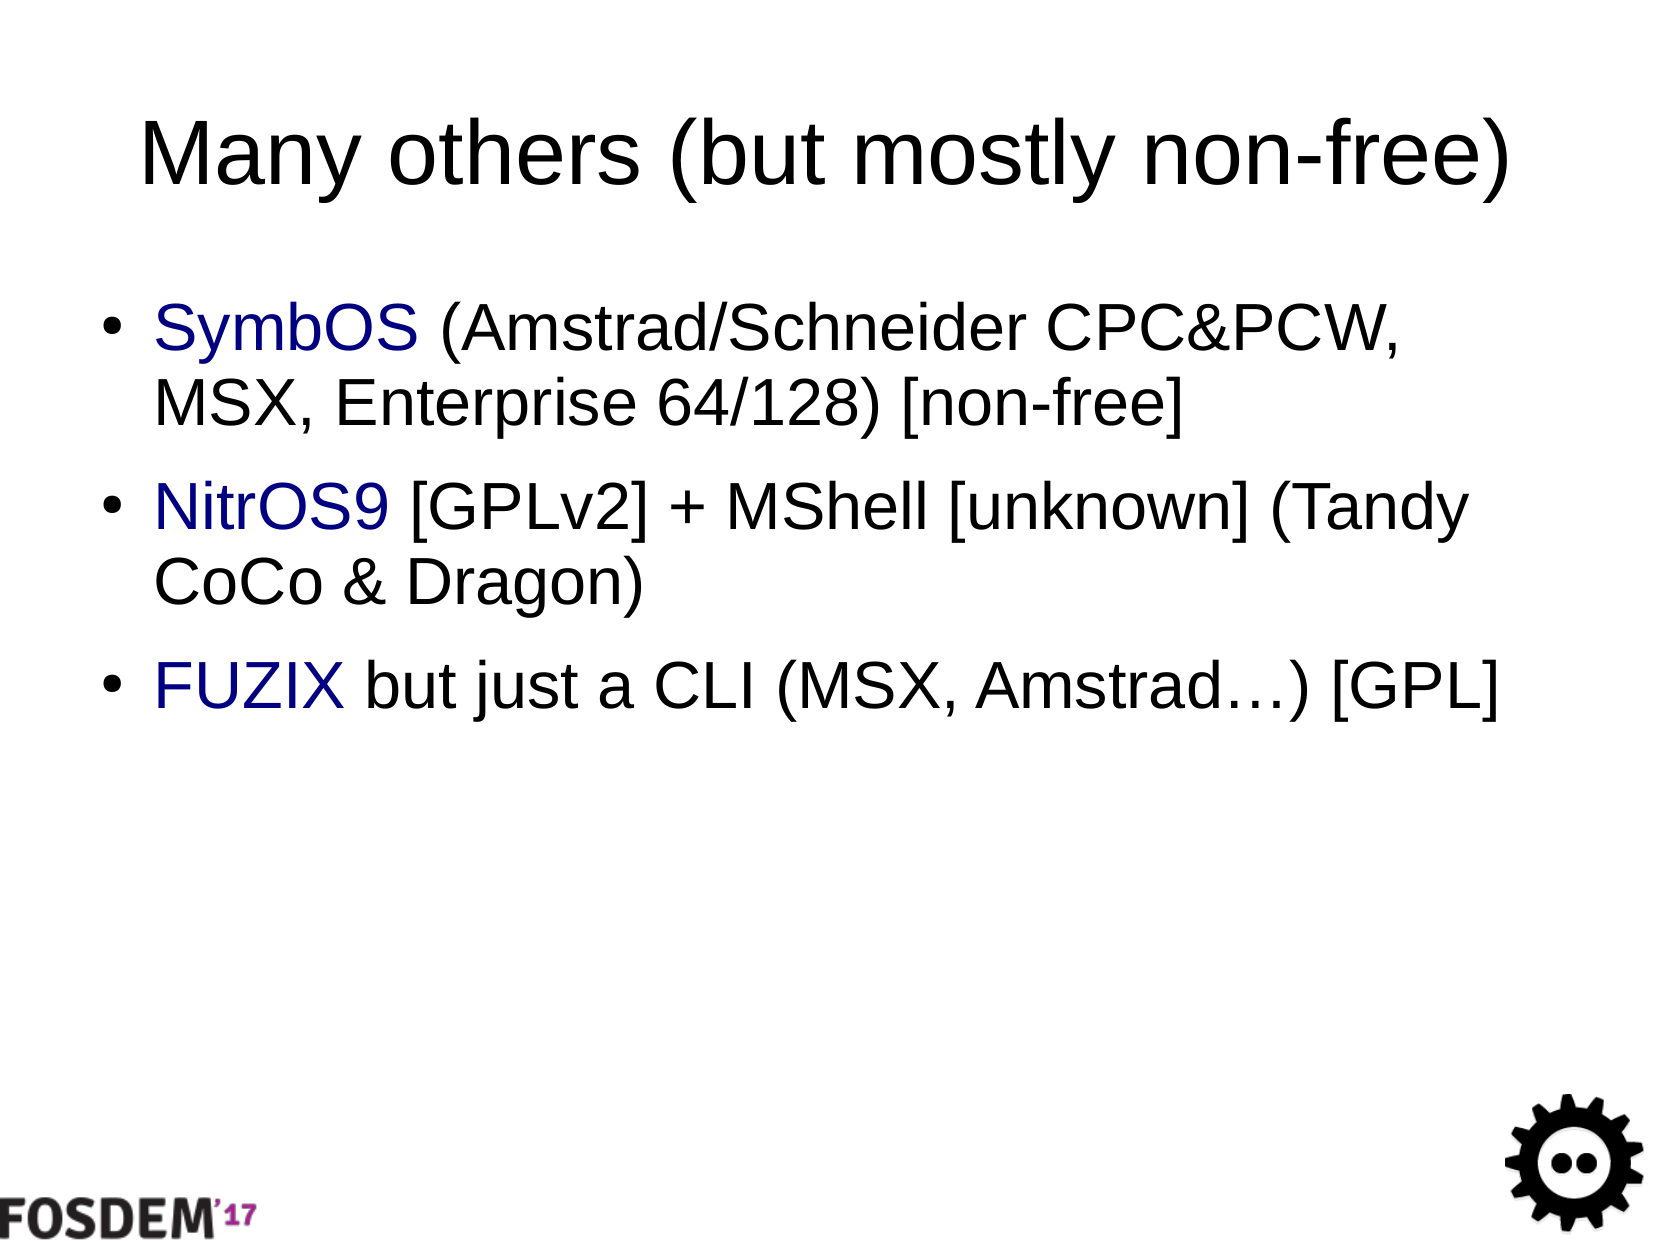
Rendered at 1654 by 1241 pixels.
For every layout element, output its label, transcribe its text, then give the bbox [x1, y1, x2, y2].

picture [0, 1196, 258, 1241]
list SymbOS (Amstrad/Schneider CPC&PCW, MSX, Enterprise 64/128) [non-free] NitrOS9 [GPLv2] + MShell [unknown] (Tandy CoCo & Dragon) FUZIX but just a CLI (MSX, Amstrad…) [GPL] [82, 290, 1571, 1010]
picture [1505, 1094, 1648, 1235]
title Many others (but mostly non-free) [82, 49, 1571, 257]
